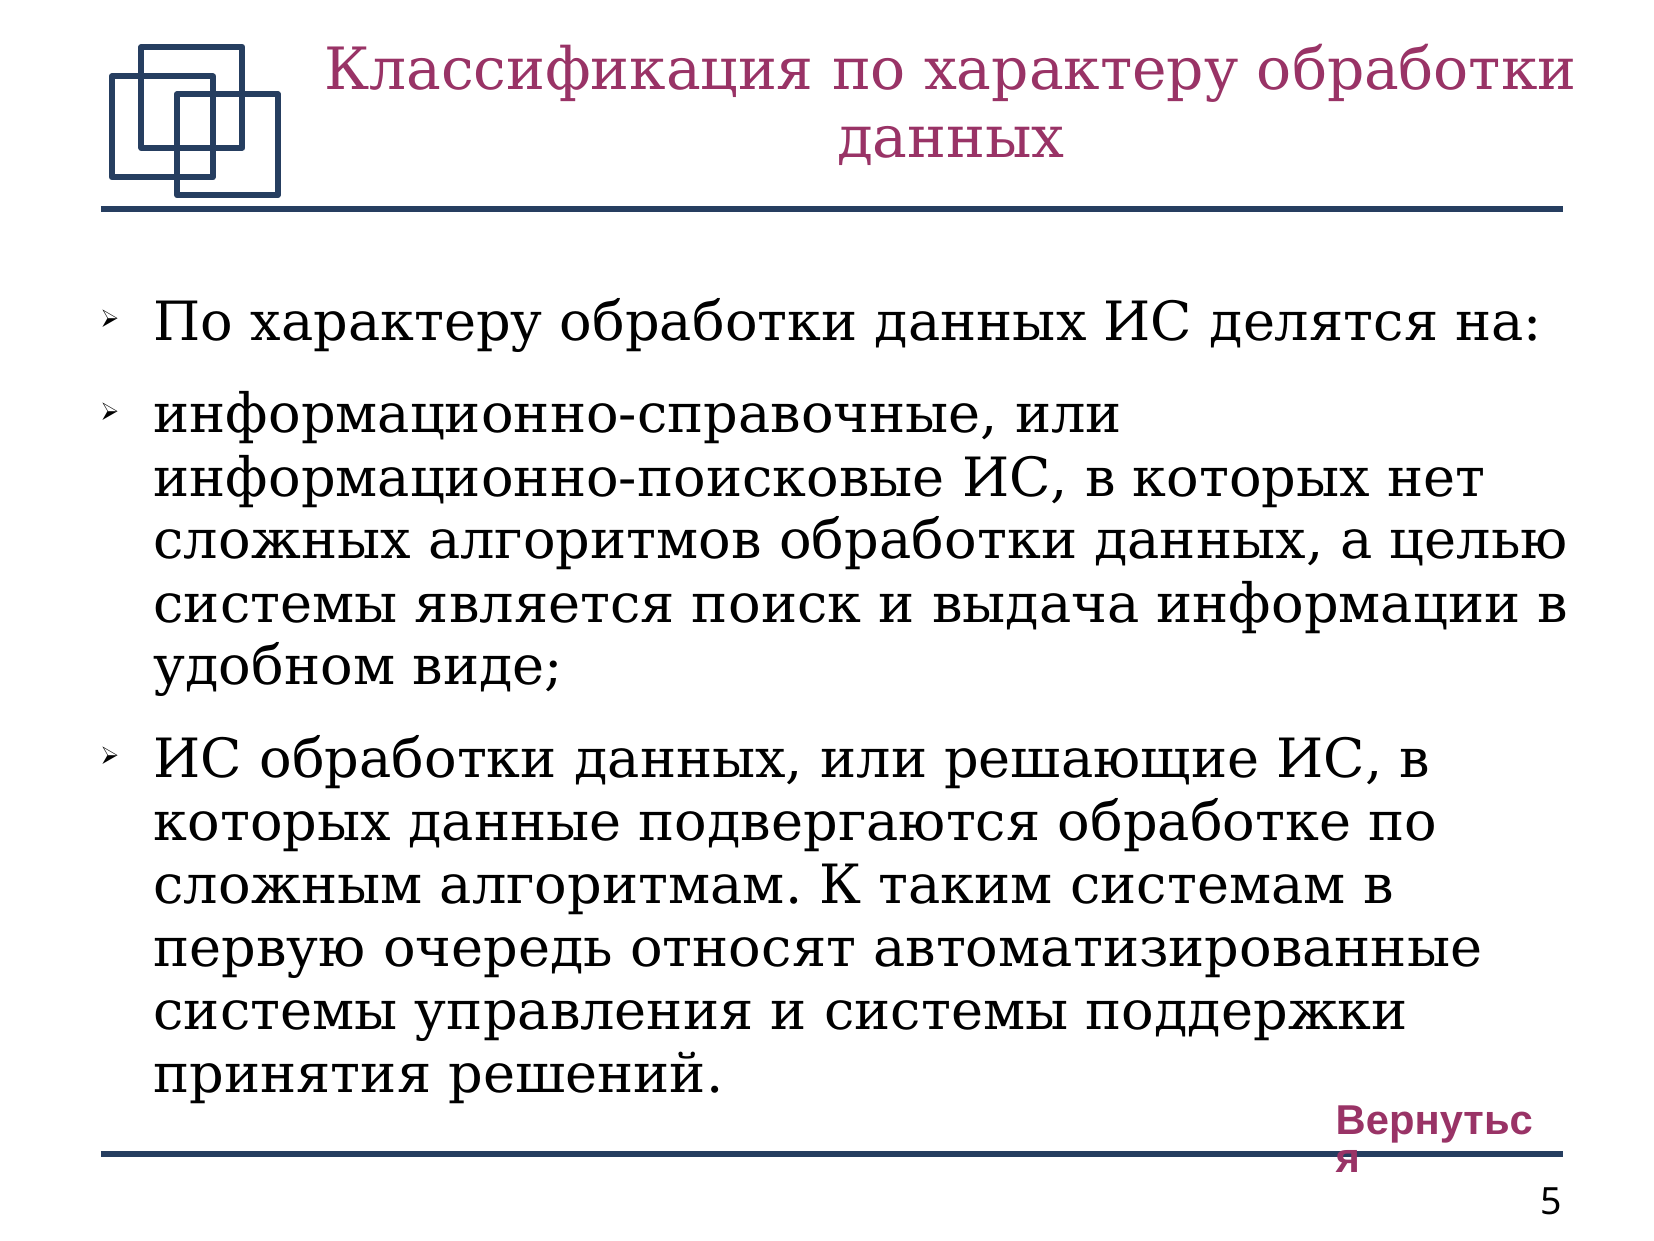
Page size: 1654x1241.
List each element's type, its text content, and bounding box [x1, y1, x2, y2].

text_box Вернуться [1320, 1089, 1571, 1153]
list По характеру обработки данных ИС делятся на: информационно-справочные, или информационно-поисковые ИС, в которых нет сложных алгоритмов обработки данных, а целью системы является поиск и выдача информации в удобном виде; ИС обработки данных, или решающие ИС, в которых данные подвергаются обработке по сложным алгоритмам. К таким системам в первую очередь относят автоматизированные системы управления и системы поддержки принятия решений. [82, 290, 1571, 1109]
title Классификация по характеру обработки данных [206, 0, 1654, 208]
